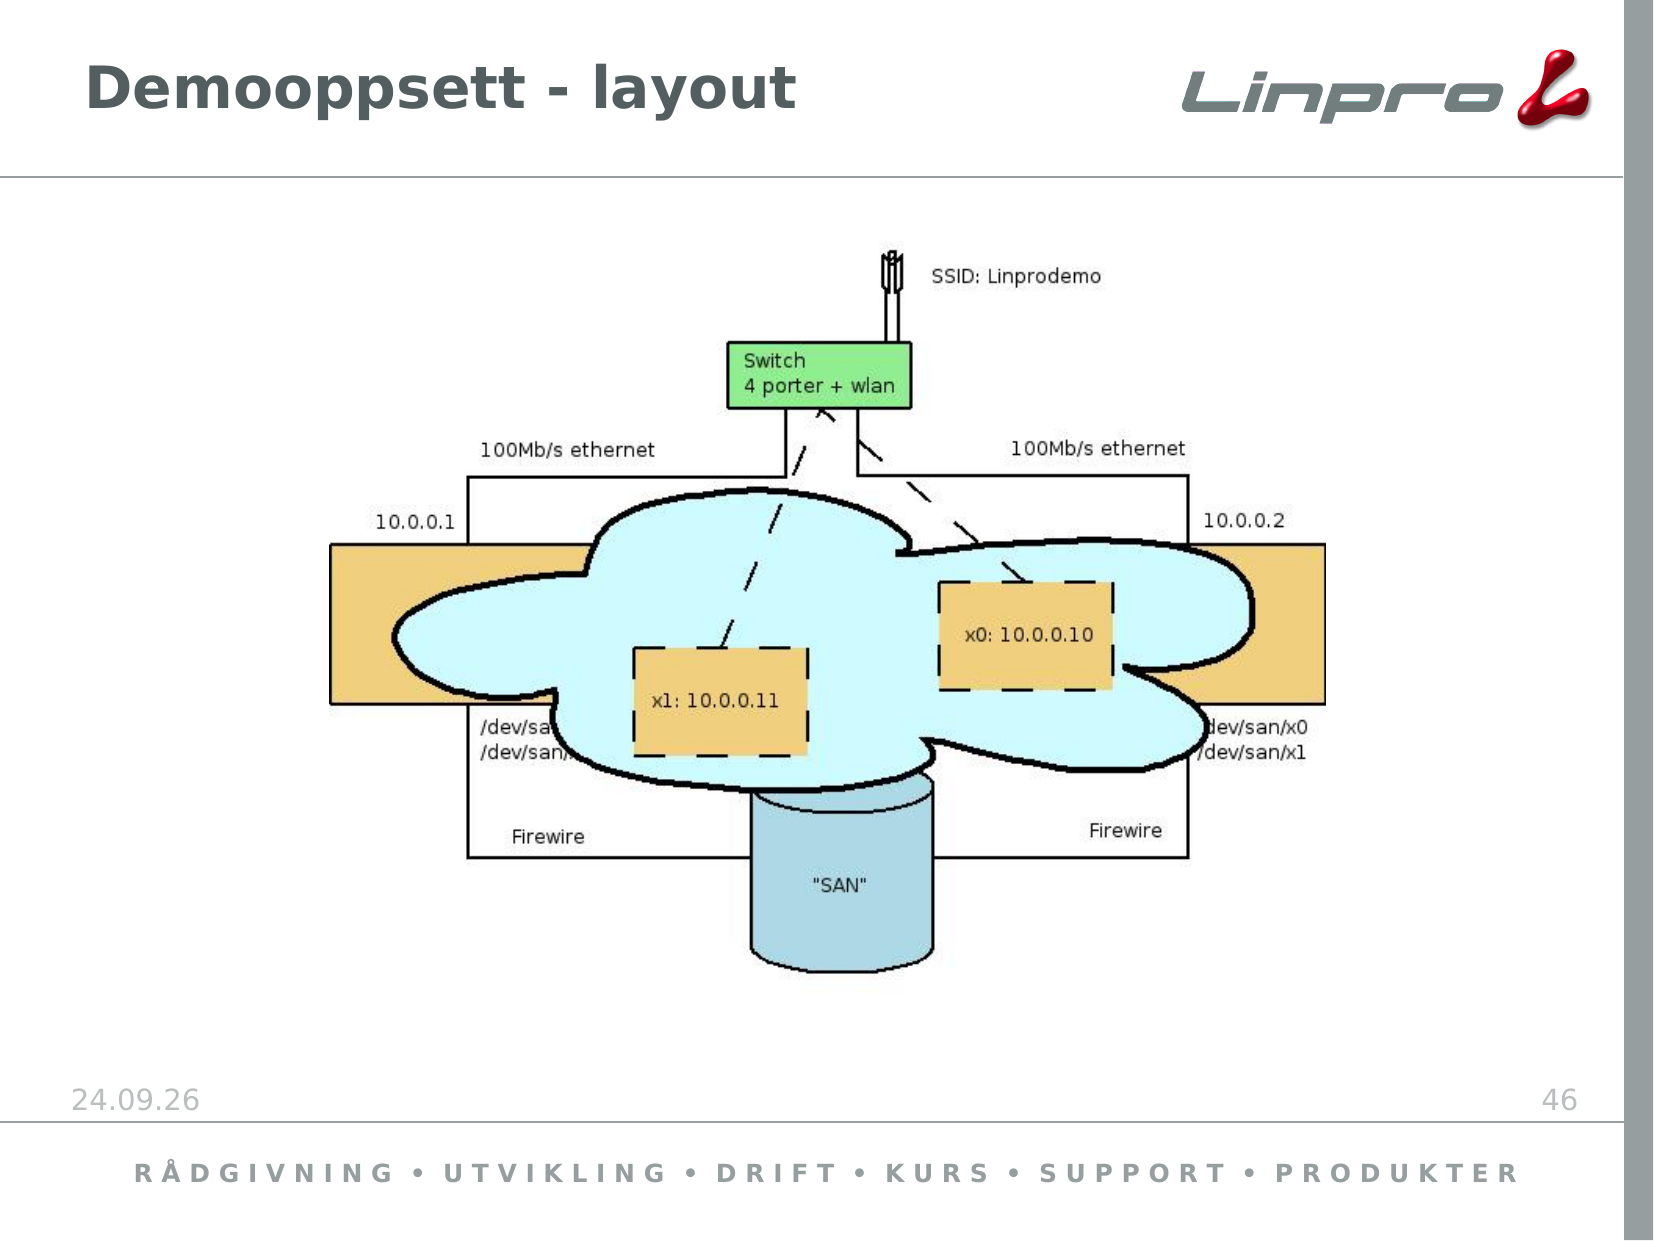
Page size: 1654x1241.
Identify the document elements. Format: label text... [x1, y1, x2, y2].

picture [1181, 47, 1595, 133]
picture [329, 241, 1326, 1002]
title Demooppsett - layout [84, 49, 1573, 128]
